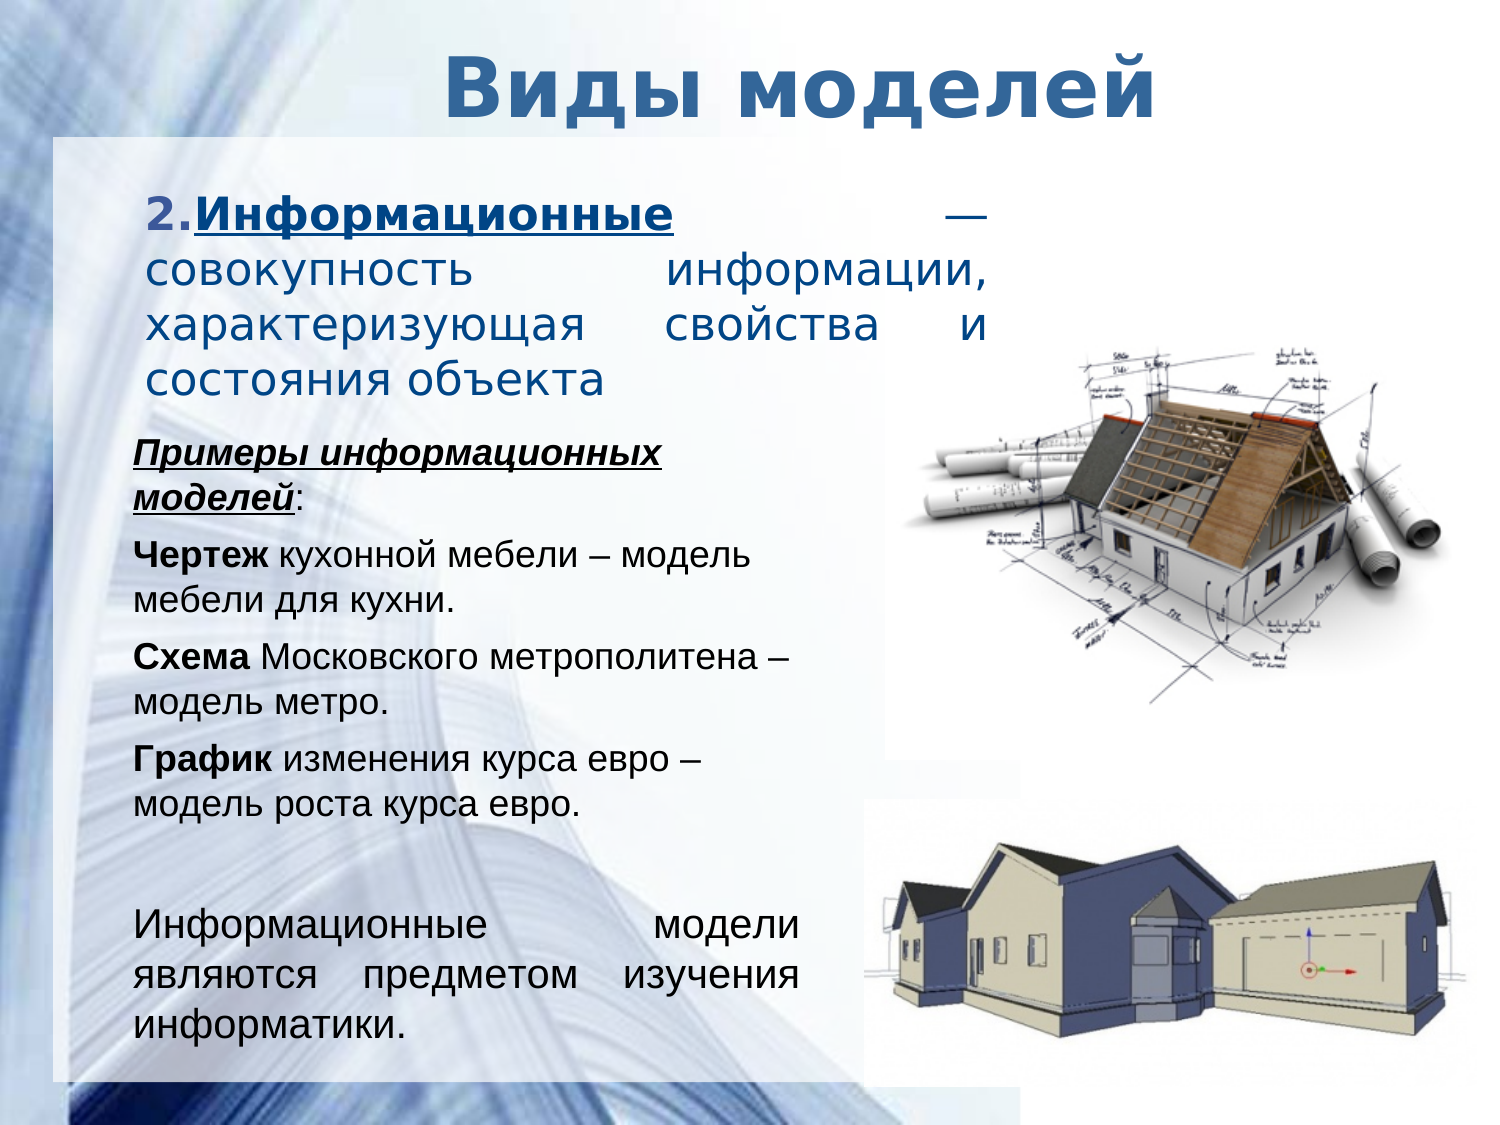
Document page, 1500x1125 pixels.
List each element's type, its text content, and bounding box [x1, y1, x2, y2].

text_box Виды моделей [426, 26, 1174, 142]
picture [0, 0, 1500, 1125]
text_box Информационные модели являются предметом изучения информатики. [118, 889, 815, 1125]
text_box Информационные — совокупность информации, характеризующая свойства и состояния объекта [129, 177, 1004, 534]
text_box Примеры информационных моделей: Чертеж кухонной мебели – модель мебели для кухни. Схема Московского метрополитена – модель метро. График изменения курса евро – модель роста курса евро. [118, 421, 822, 832]
